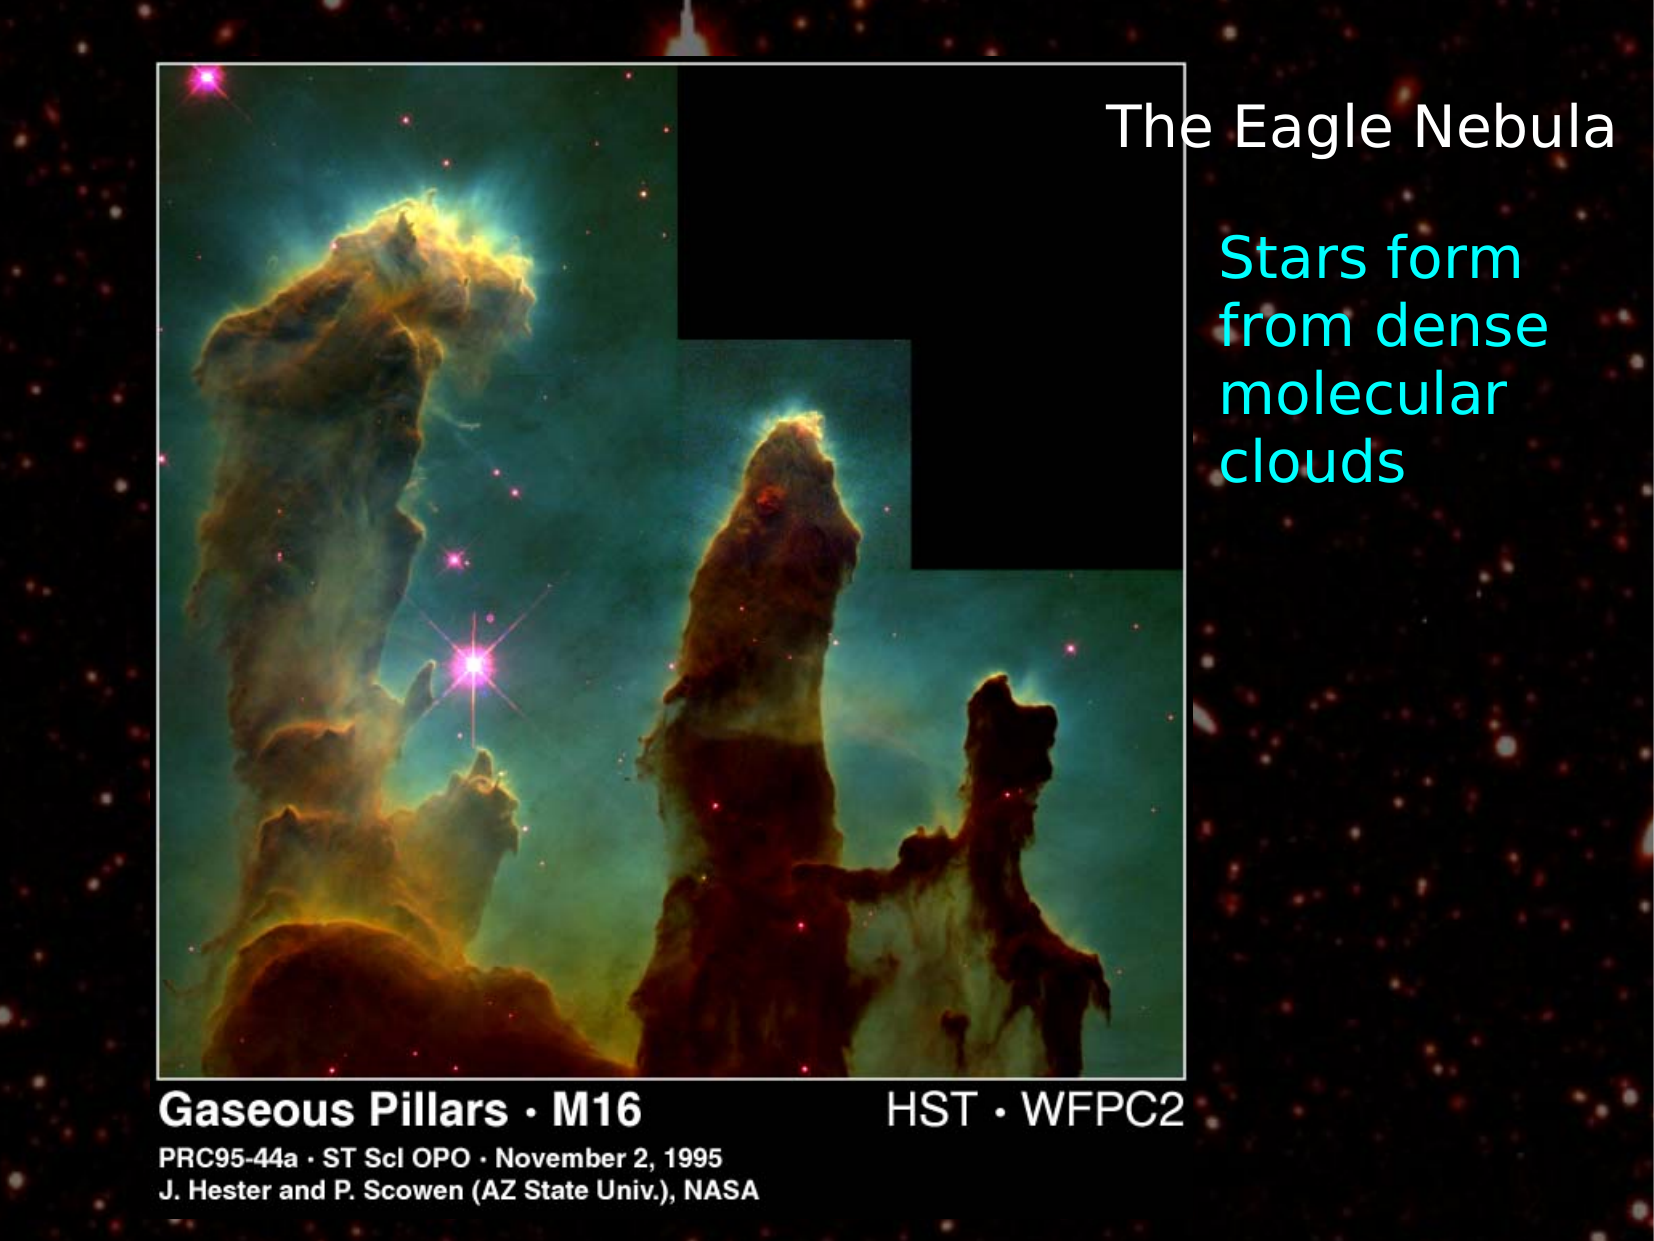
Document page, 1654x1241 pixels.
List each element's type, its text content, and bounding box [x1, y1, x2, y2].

picture [0, 0, 1654, 1241]
text_box The Eagle Nebula [1106, 93, 1619, 162]
text_box Stars form from dense molecular clouds [1218, 225, 1613, 497]
